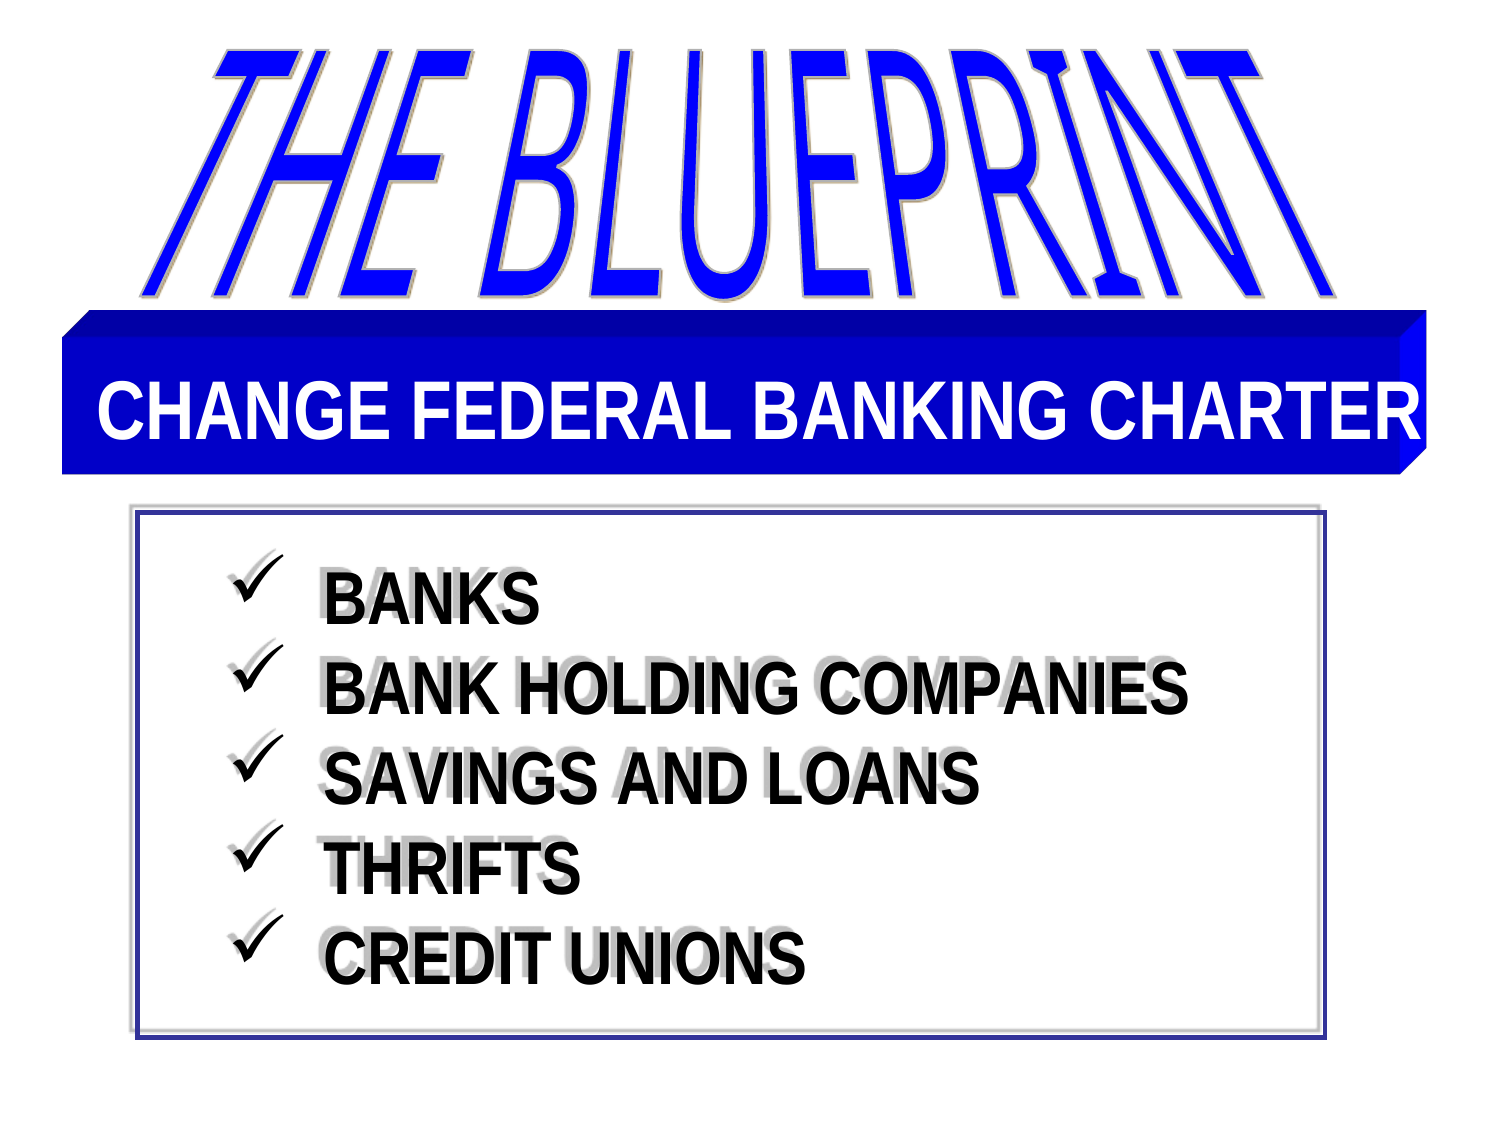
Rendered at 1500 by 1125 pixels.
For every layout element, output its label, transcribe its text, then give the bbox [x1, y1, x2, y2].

text_box THE BLUEPRINT [1174, 49, 1336, 297]
text_box THE BLUEPRINT [949, 49, 1090, 297]
text_box THE BLUEPRINT [589, 49, 661, 297]
text_box THE BLUEPRINT [1081, 49, 1264, 297]
text_box BANKS BANK HOLDING COMPANIES SAVINGS AND LOANS THRIFTS CREDIT UNIONS [137, 512, 1325, 1038]
text_box THE BLUEPRINT [789, 49, 872, 297]
text_box THE BLUEPRINT [211, 49, 391, 297]
text_box THE BLUEPRINT [478, 49, 589, 297]
text_box THE BLUEPRINT [139, 49, 301, 297]
text_box THE BLUEPRINT [866, 49, 947, 297]
text_box THE BLUEPRINT [1027, 49, 1143, 297]
text_box CHANGE FEDERAL BANKING CHARTER [1401, 314, 1425, 469]
text_box THE BLUEPRINT [338, 49, 473, 297]
text_box THE BLUEPRINT [680, 49, 769, 300]
